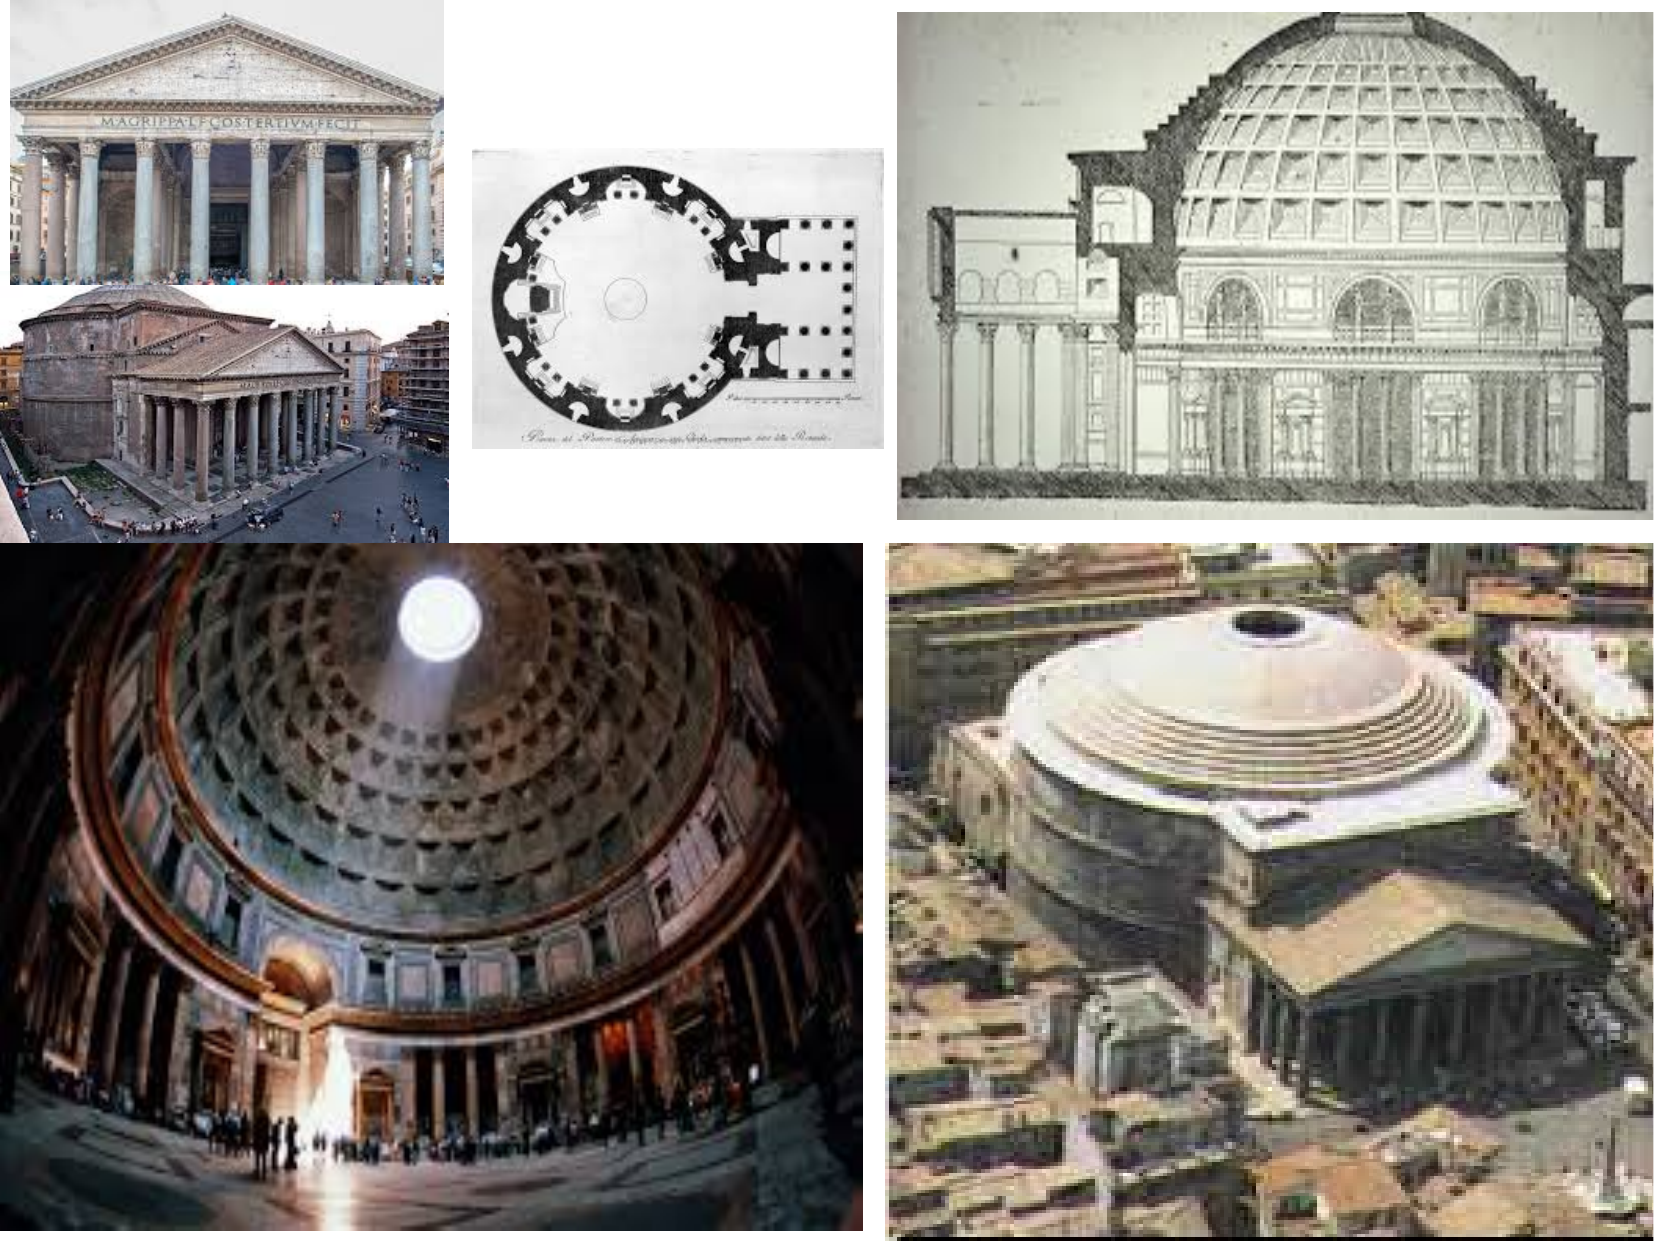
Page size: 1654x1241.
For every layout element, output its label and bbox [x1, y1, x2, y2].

picture [885, 543, 1654, 1241]
picture [472, 148, 884, 449]
picture [897, 12, 1654, 520]
picture [0, 0, 863, 1231]
text_box [449, 313, 1499, 1132]
text_box [444, 72, 897, 280]
